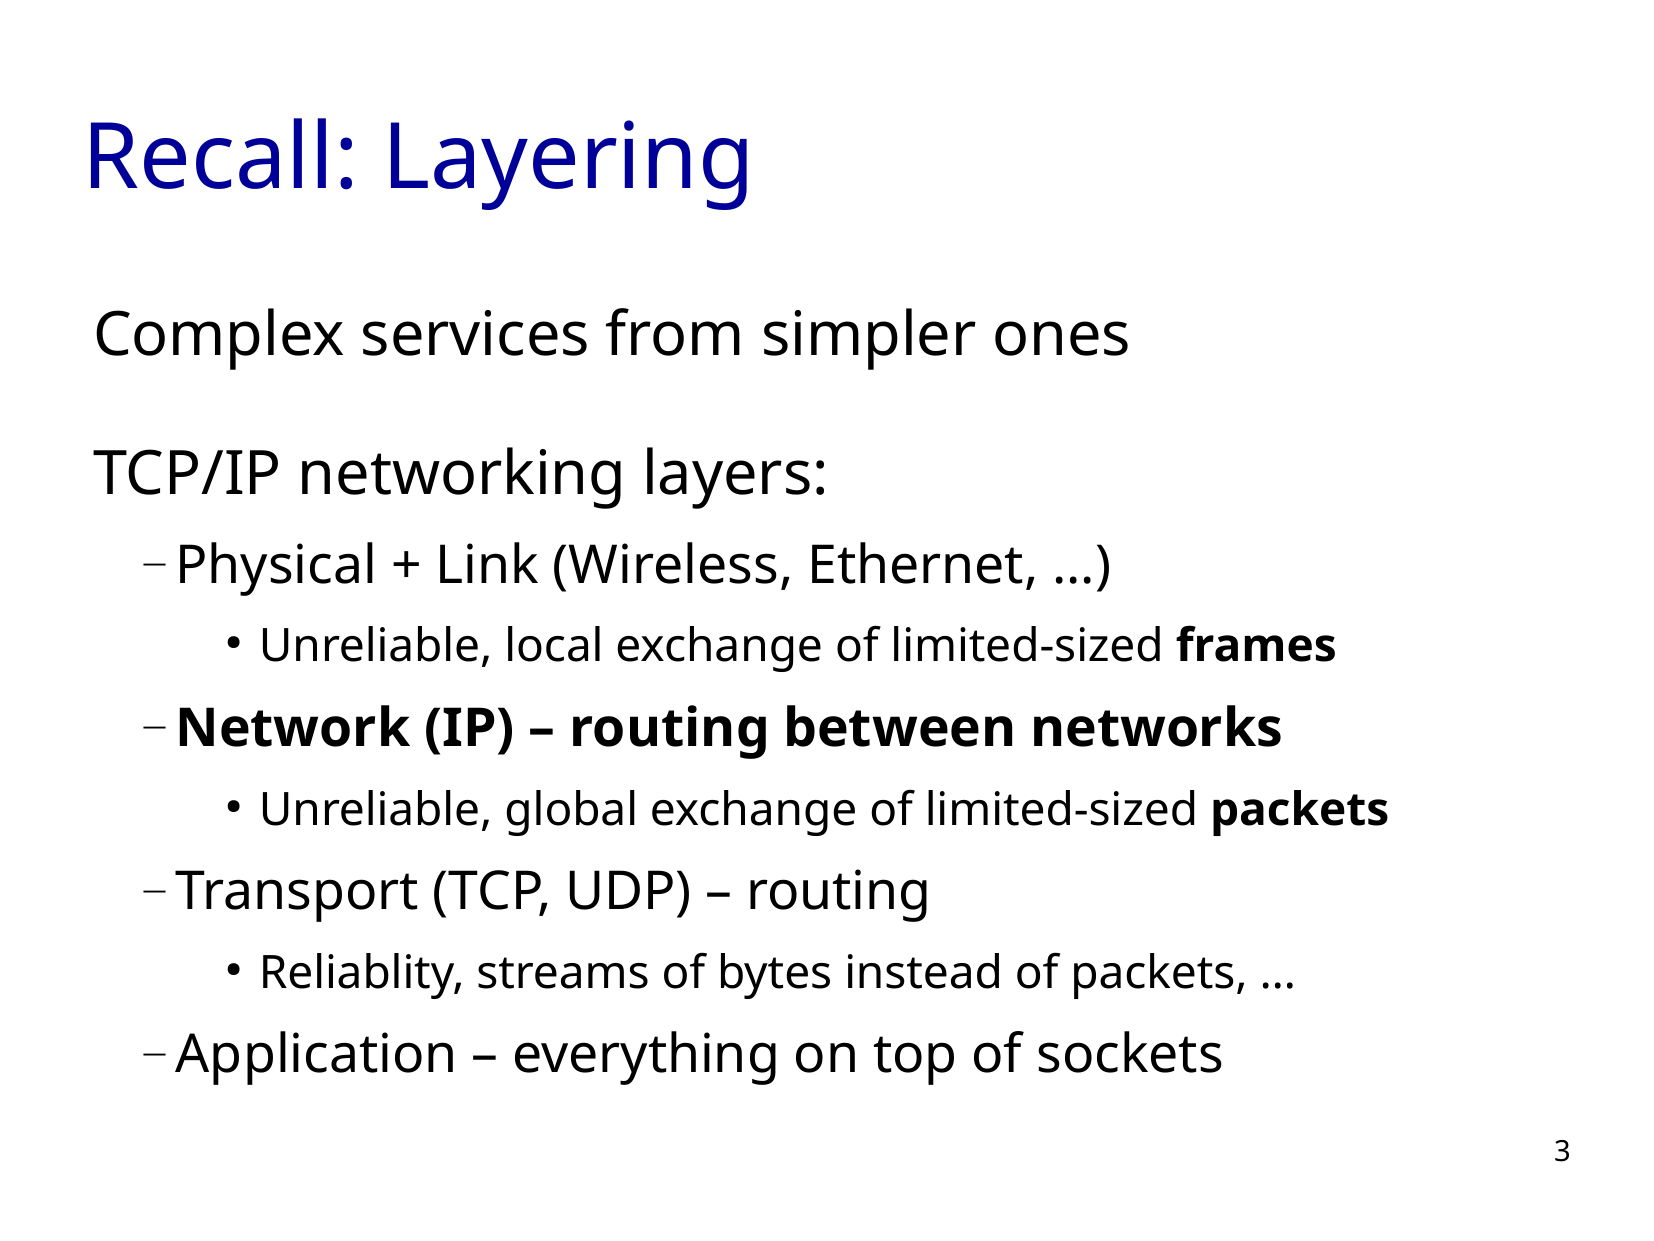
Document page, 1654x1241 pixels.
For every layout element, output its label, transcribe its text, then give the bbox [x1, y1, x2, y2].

list Complex services from simpler ones TCP/IP networking layers: Physical + Link (Wireless, Ethernet, ...) Unreliable, local exchange of limited-sized frames Network (IP) – routing between networks Unreliable, global exchange of limited-sized packets Transport (TCP, UDP) – routing Reliablity, streams of bytes instead of packets, … Application – everything on top of sockets [60, 290, 1571, 1096]
title Recall: Layering [82, 49, 1571, 257]
